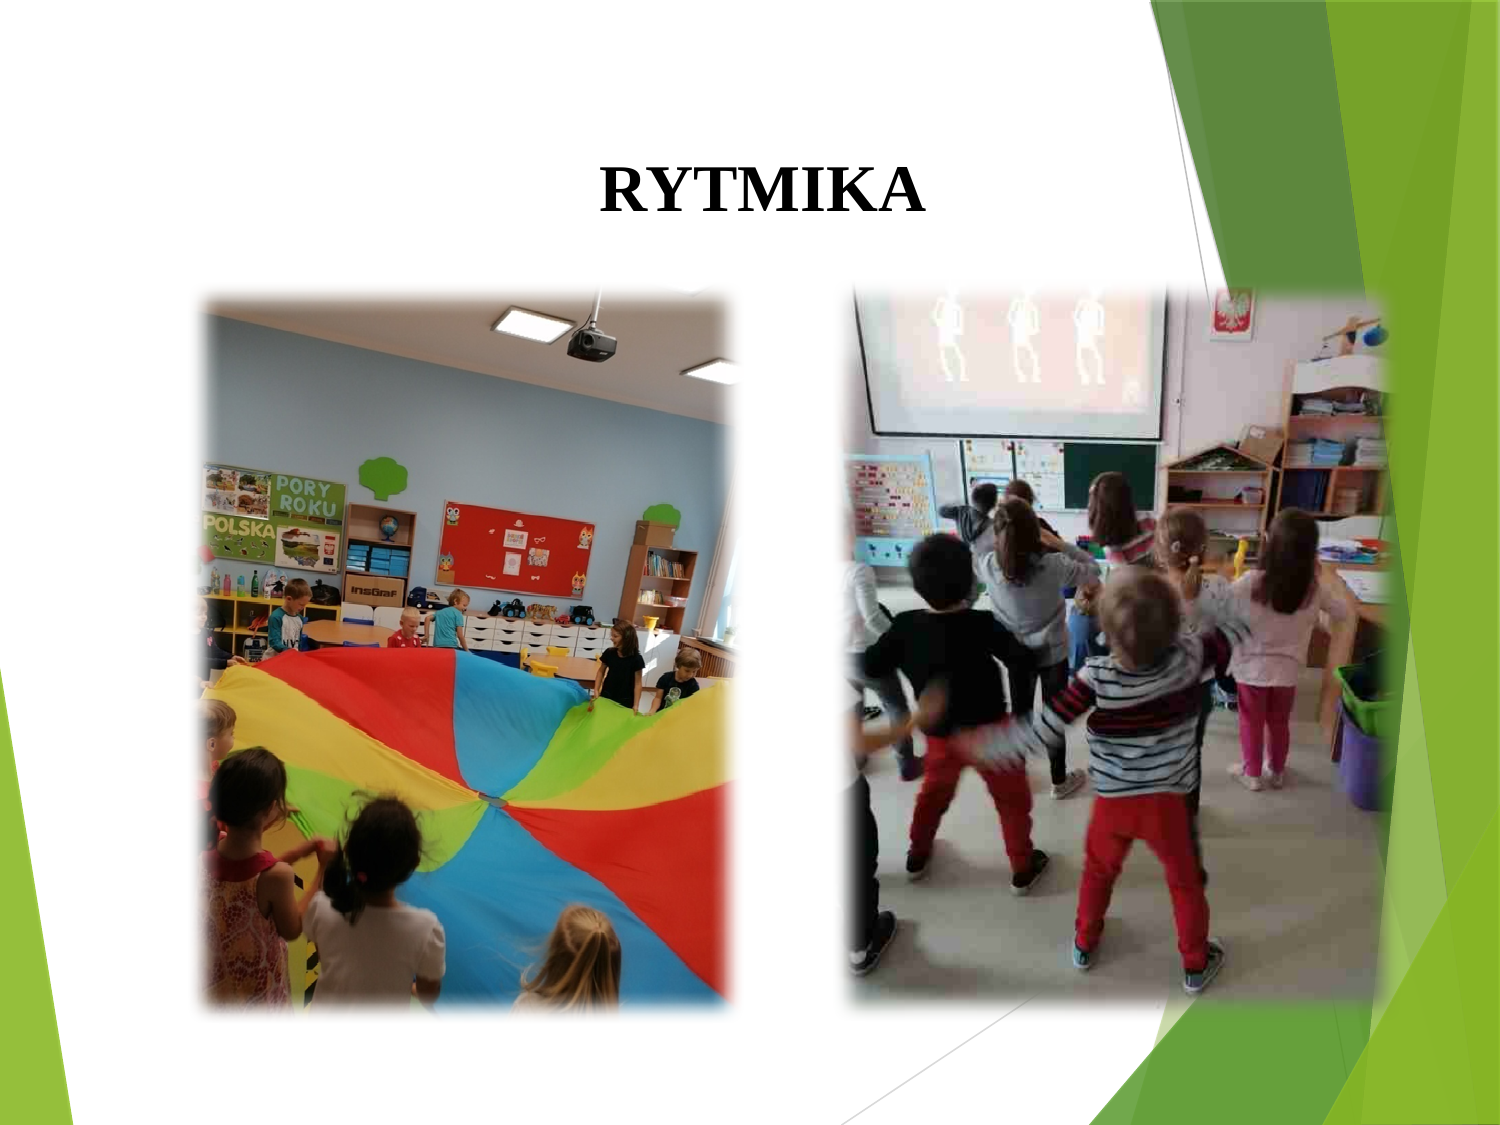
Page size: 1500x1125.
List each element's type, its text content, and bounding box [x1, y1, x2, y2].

title RYTMIKA [88, 137, 1439, 396]
picture [187, 281, 745, 1024]
picture [832, 278, 1401, 1022]
